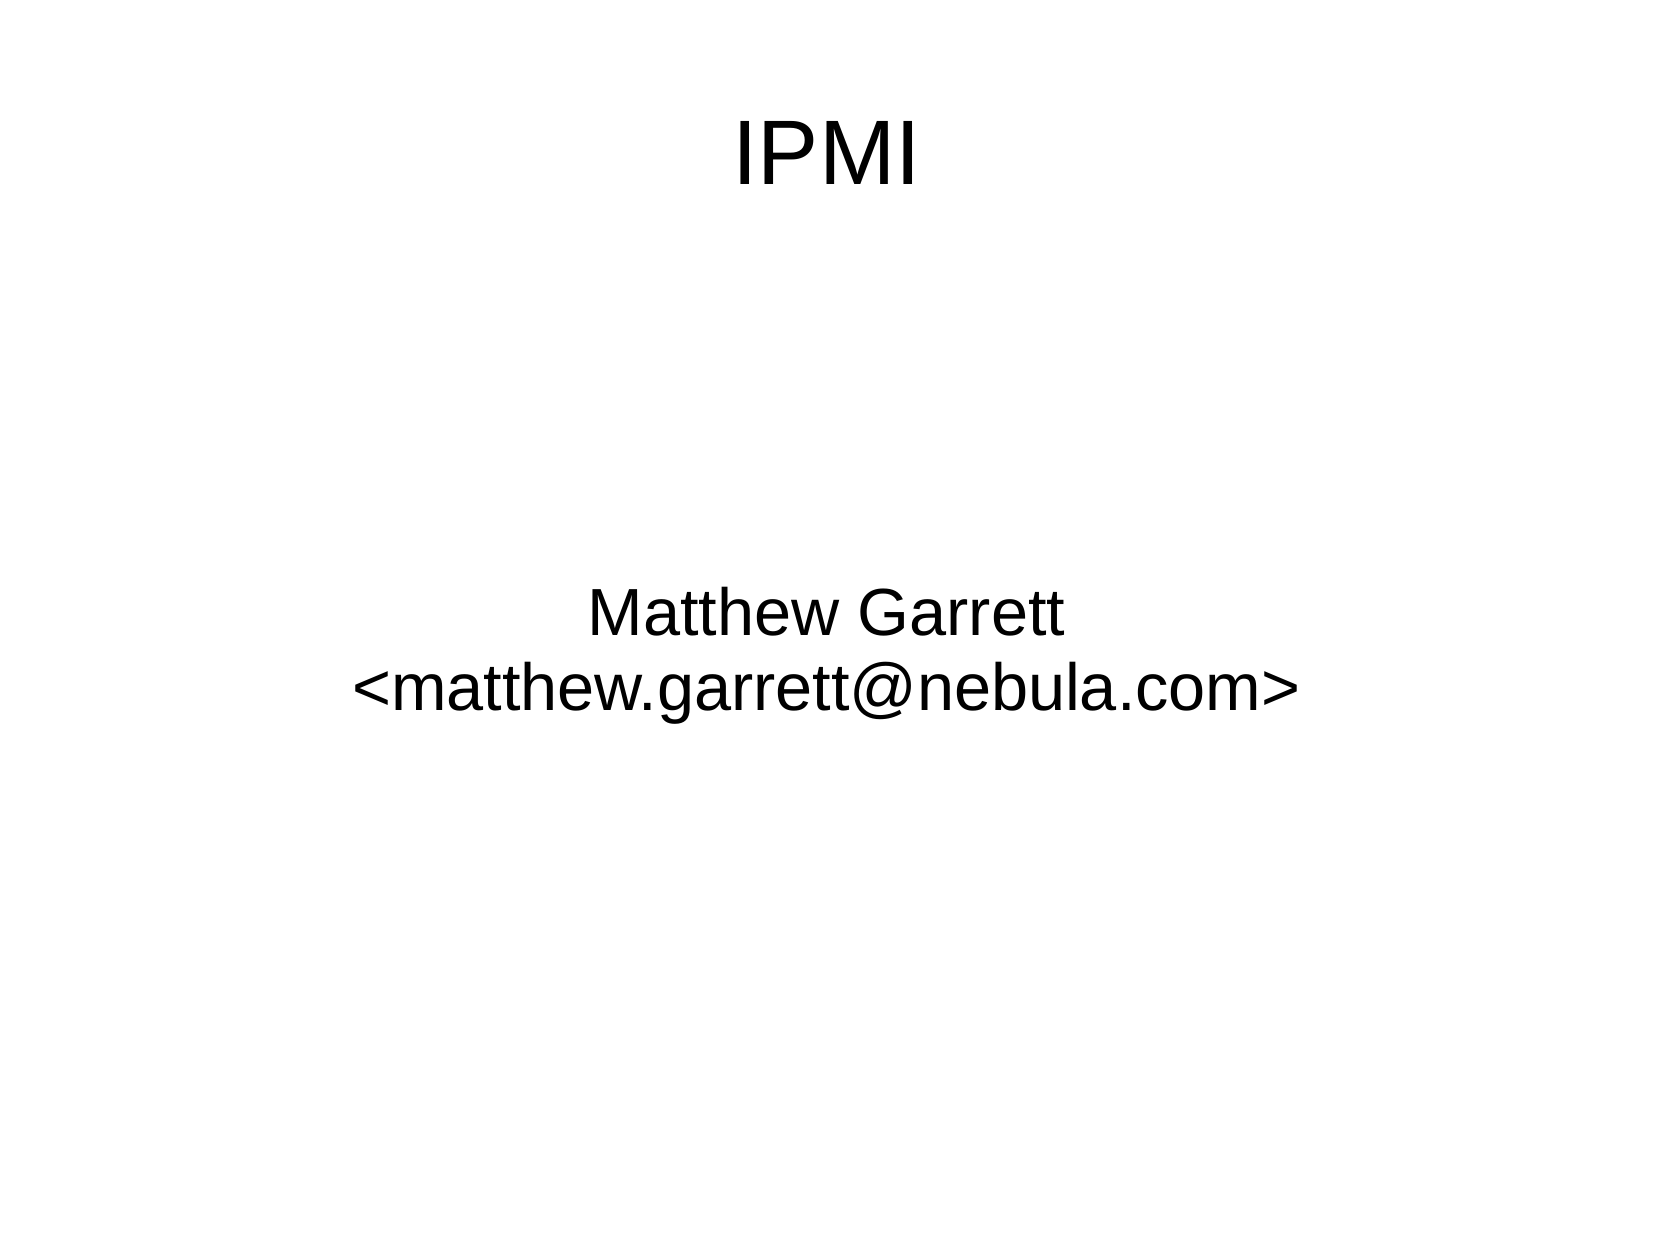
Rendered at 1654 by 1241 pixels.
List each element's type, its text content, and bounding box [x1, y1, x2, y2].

subtitle Matthew Garrett <matthew.garrett@nebula.com> [82, 290, 1571, 1010]
title IPMI [82, 49, 1571, 257]
